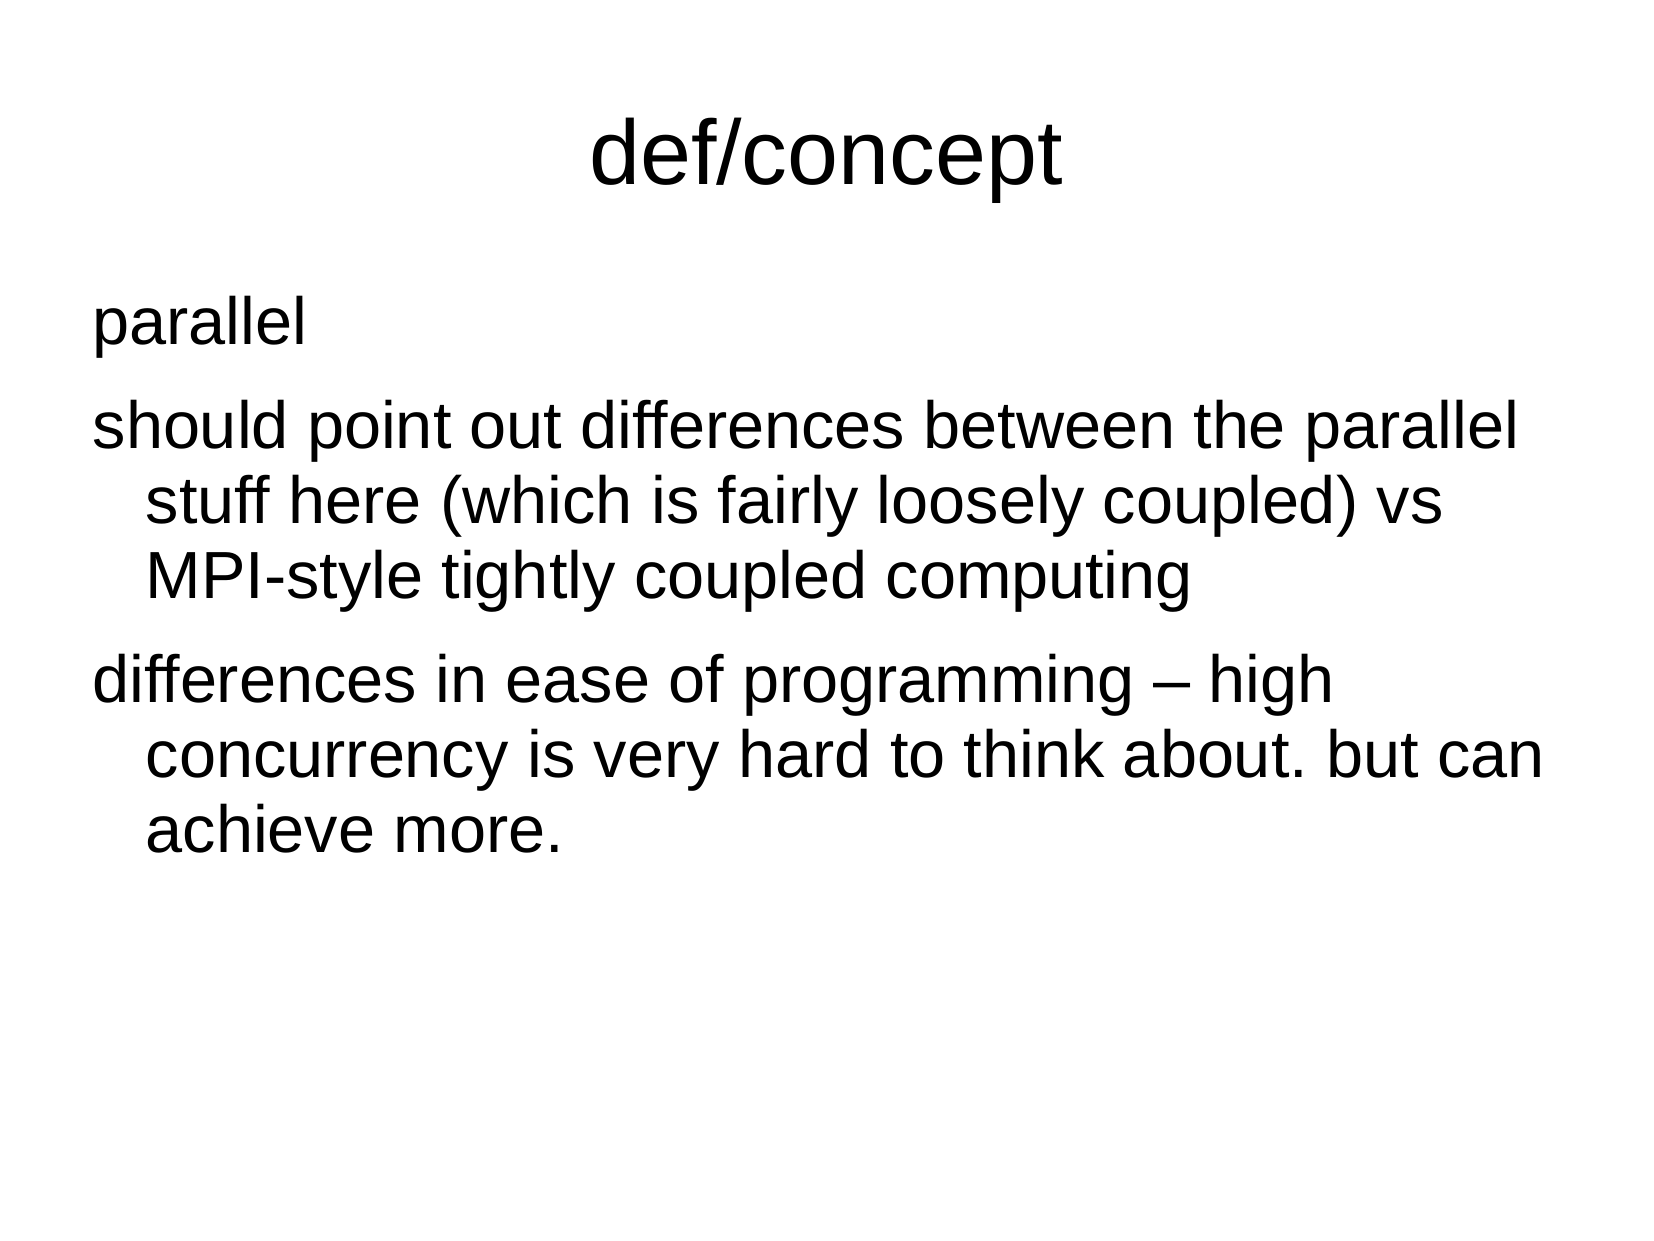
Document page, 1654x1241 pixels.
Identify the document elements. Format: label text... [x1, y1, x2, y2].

title def/concept [82, 49, 1571, 257]
list parallel should point out differences between the parallel stuff here (which is fairly loosely coupled) vs MPI-style tightly coupled computing differences in ease of programming – high concurrency is very hard to think about. but can achieve more. [74, 283, 1563, 1088]
